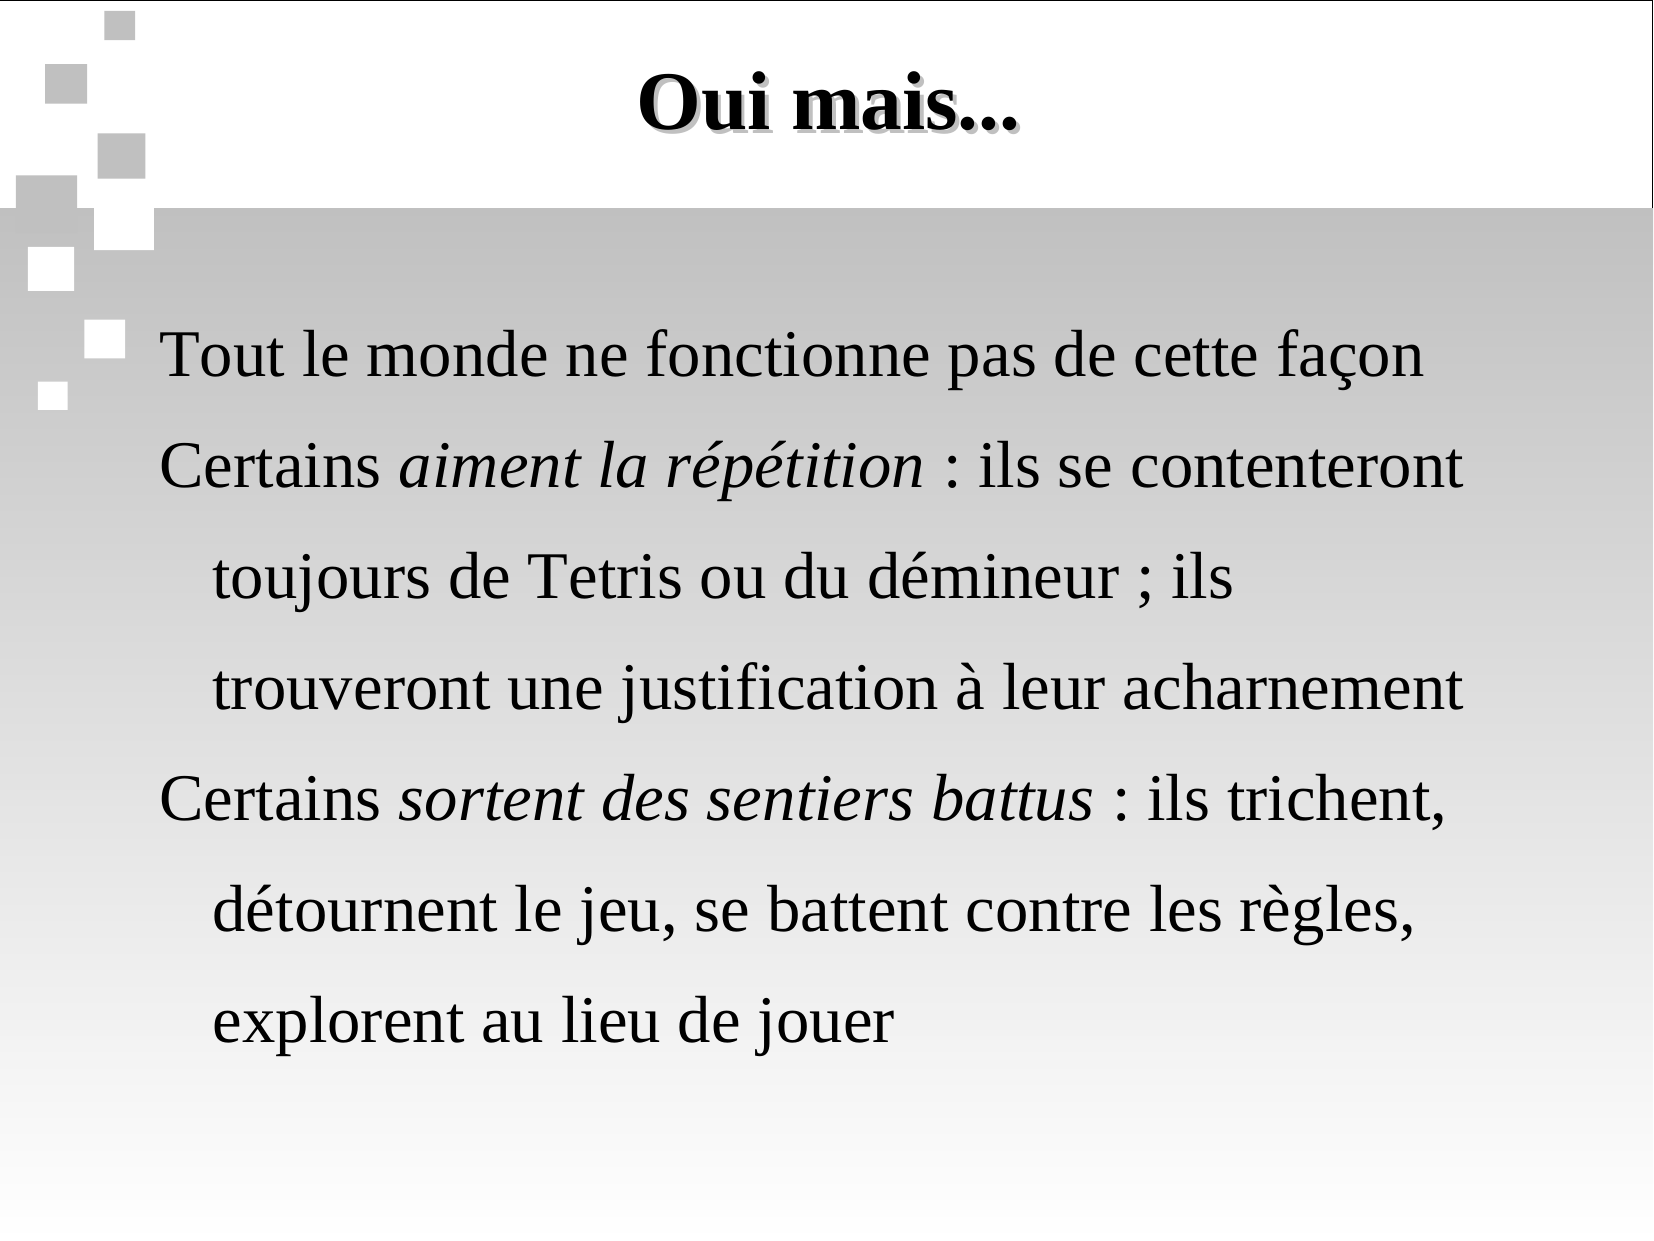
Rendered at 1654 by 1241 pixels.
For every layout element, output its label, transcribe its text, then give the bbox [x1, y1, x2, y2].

title Oui mais... [90, 0, 1567, 204]
list Tout le monde ne fonctionne pas de cette façon Certains aiment la répétition : ils se contenteront toujours de Tetris ou du démineur ; ils trouveront une justification à leur acharnement Certains sortent des sentiers battus : ils trichent, détournent le jeu, se battent contre les règles, explorent au lieu de jouer [141, 279, 1532, 1183]
